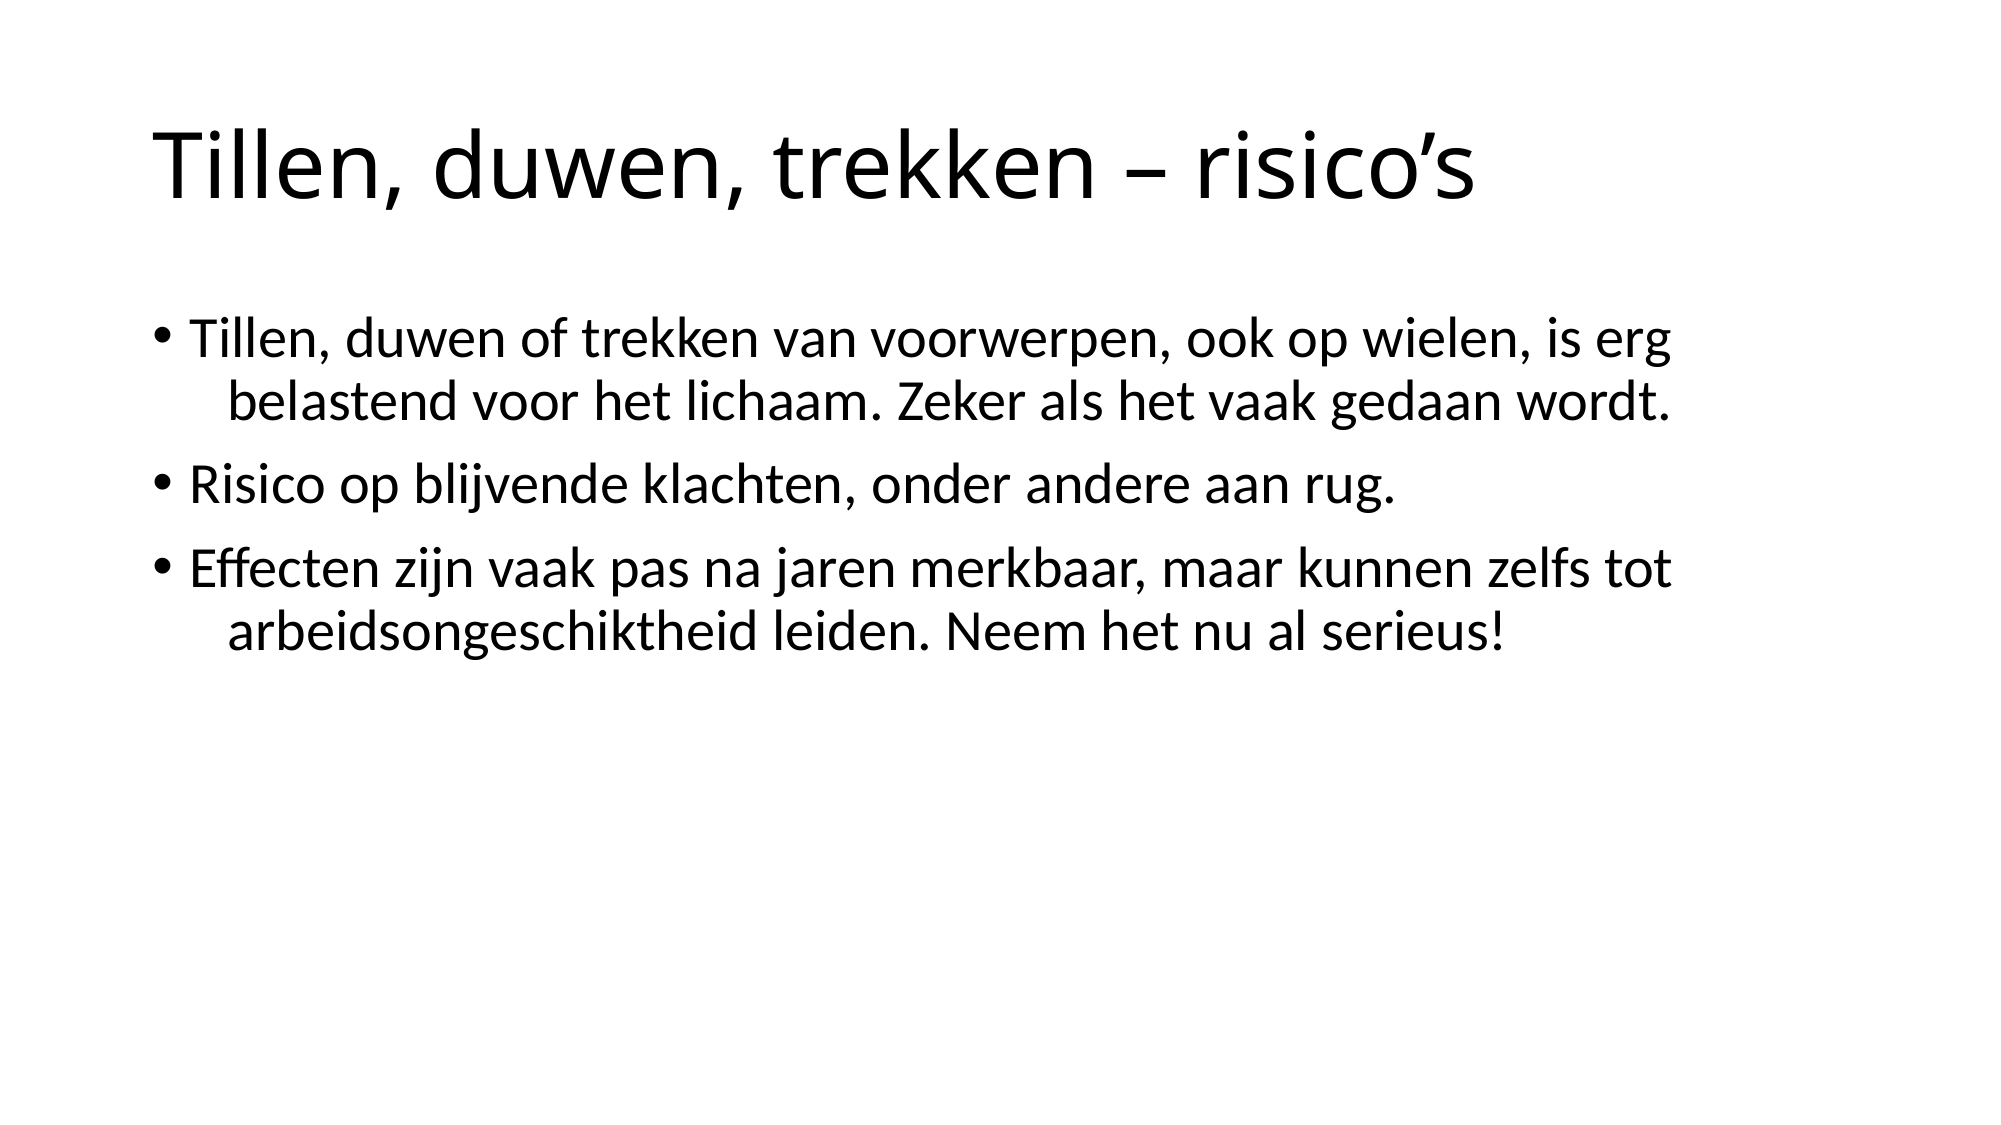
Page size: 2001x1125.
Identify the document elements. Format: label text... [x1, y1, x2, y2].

title Tillen, duwen, trekken – risico’s [137, 59, 1863, 278]
list Tillen, duwen of trekken van voorwerpen, ook op wielen, is erg belastend voor het lichaam. Zeker als het vaak gedaan wordt. Risico op blijvende klachten, onder andere aan rug. Effecten zijn vaak pas na jaren merkbaar, maar kunnen zelfs tot arbeidsongeschiktheid leiden. Neem het nu al serieus! [137, 299, 1863, 1014]
